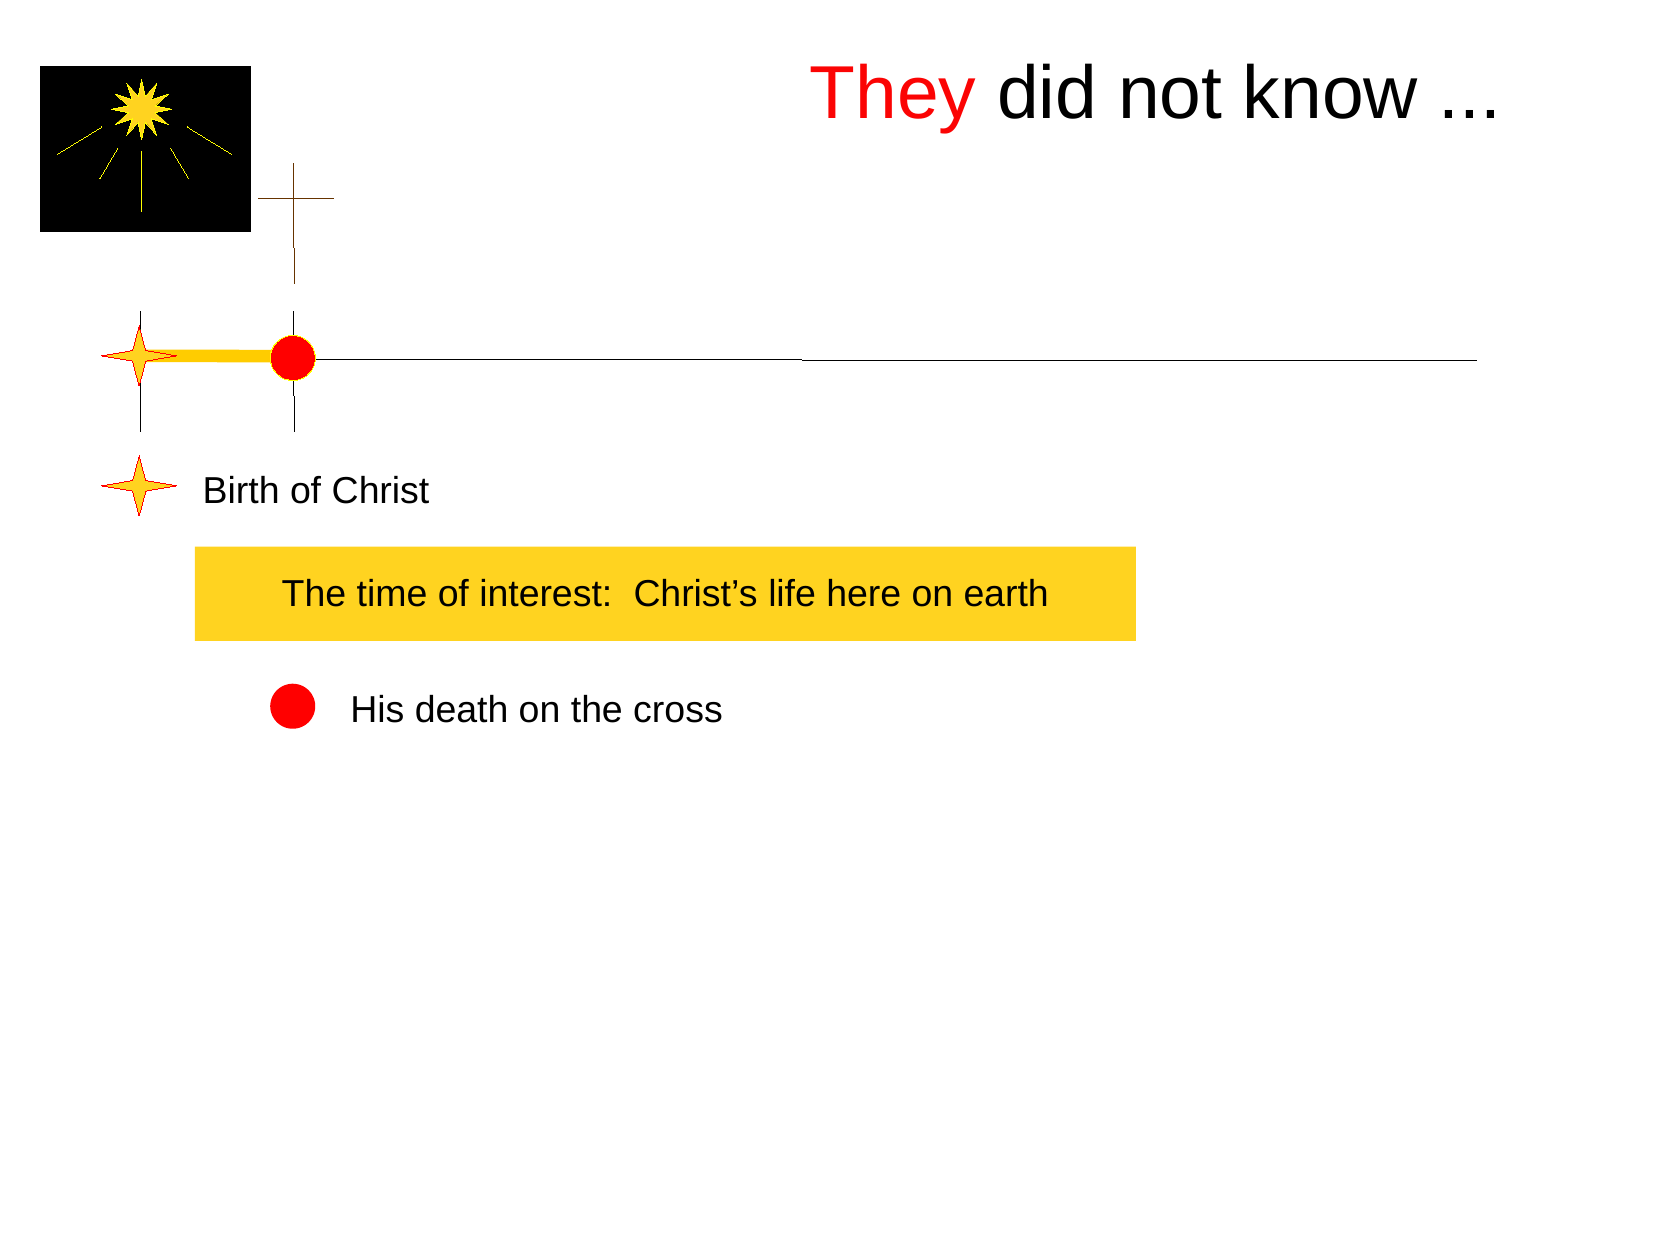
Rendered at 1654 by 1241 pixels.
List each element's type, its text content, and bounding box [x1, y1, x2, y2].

text_box [40, 66, 251, 232]
text_box They did not know ... [681, 42, 1630, 142]
text_box [270, 335, 316, 381]
text_box The time of interest: Christ’s life here on earth [194, 546, 1136, 641]
text_box [101, 325, 177, 386]
text_box [270, 683, 316, 729]
text_box His death on the cross [335, 680, 768, 738]
text_box [101, 455, 177, 516]
text_box Birth of Christ [188, 462, 496, 520]
